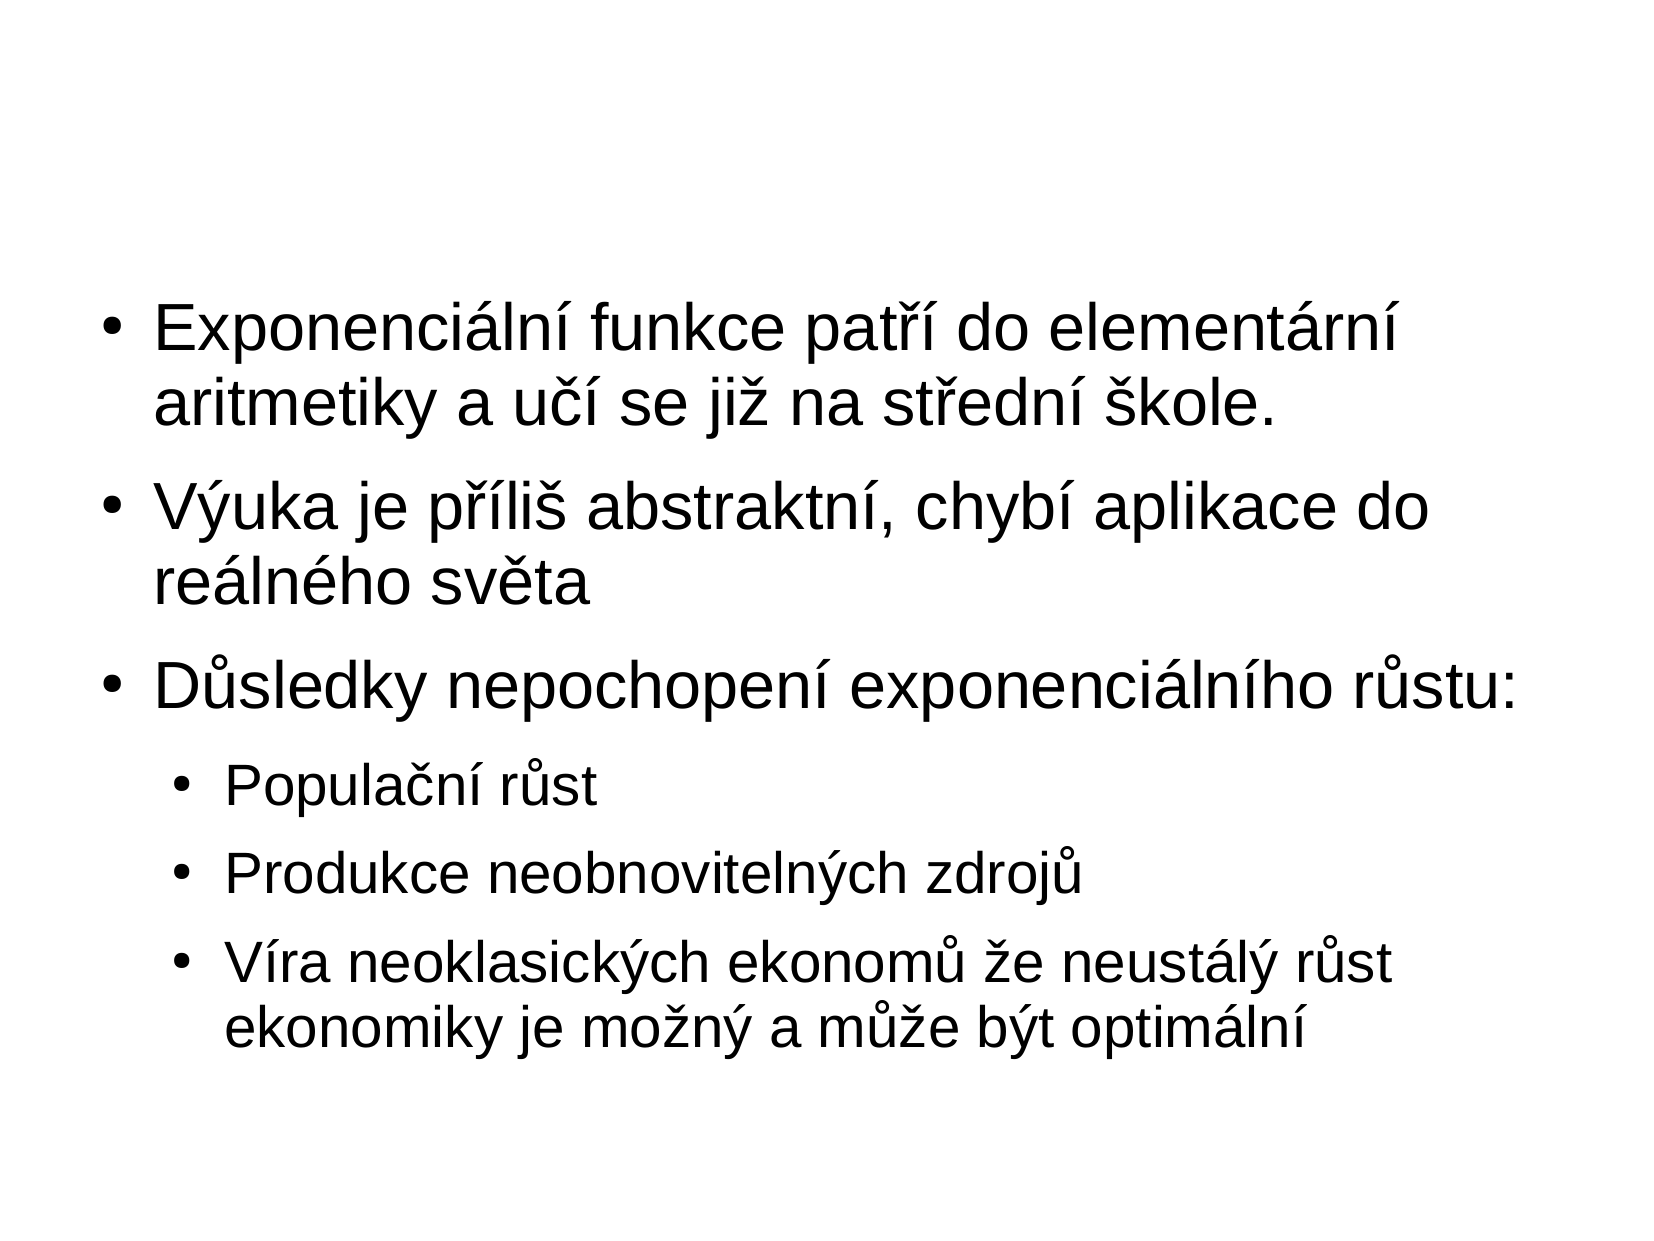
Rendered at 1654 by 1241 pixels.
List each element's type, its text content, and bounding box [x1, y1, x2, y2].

list Exponenciální funkce patří do elementární aritmetiky a učí se již na střední škole. Výuka je příliš abstraktní, chybí aplikace do reálného světa Důsledky nepochopení exponenciálního růstu: Populační růst Produkce neobnovitelných zdrojů Víra neoklasických ekonomů že neustálý růst ekonomiky je možný a může být optimální [82, 290, 1571, 1159]
